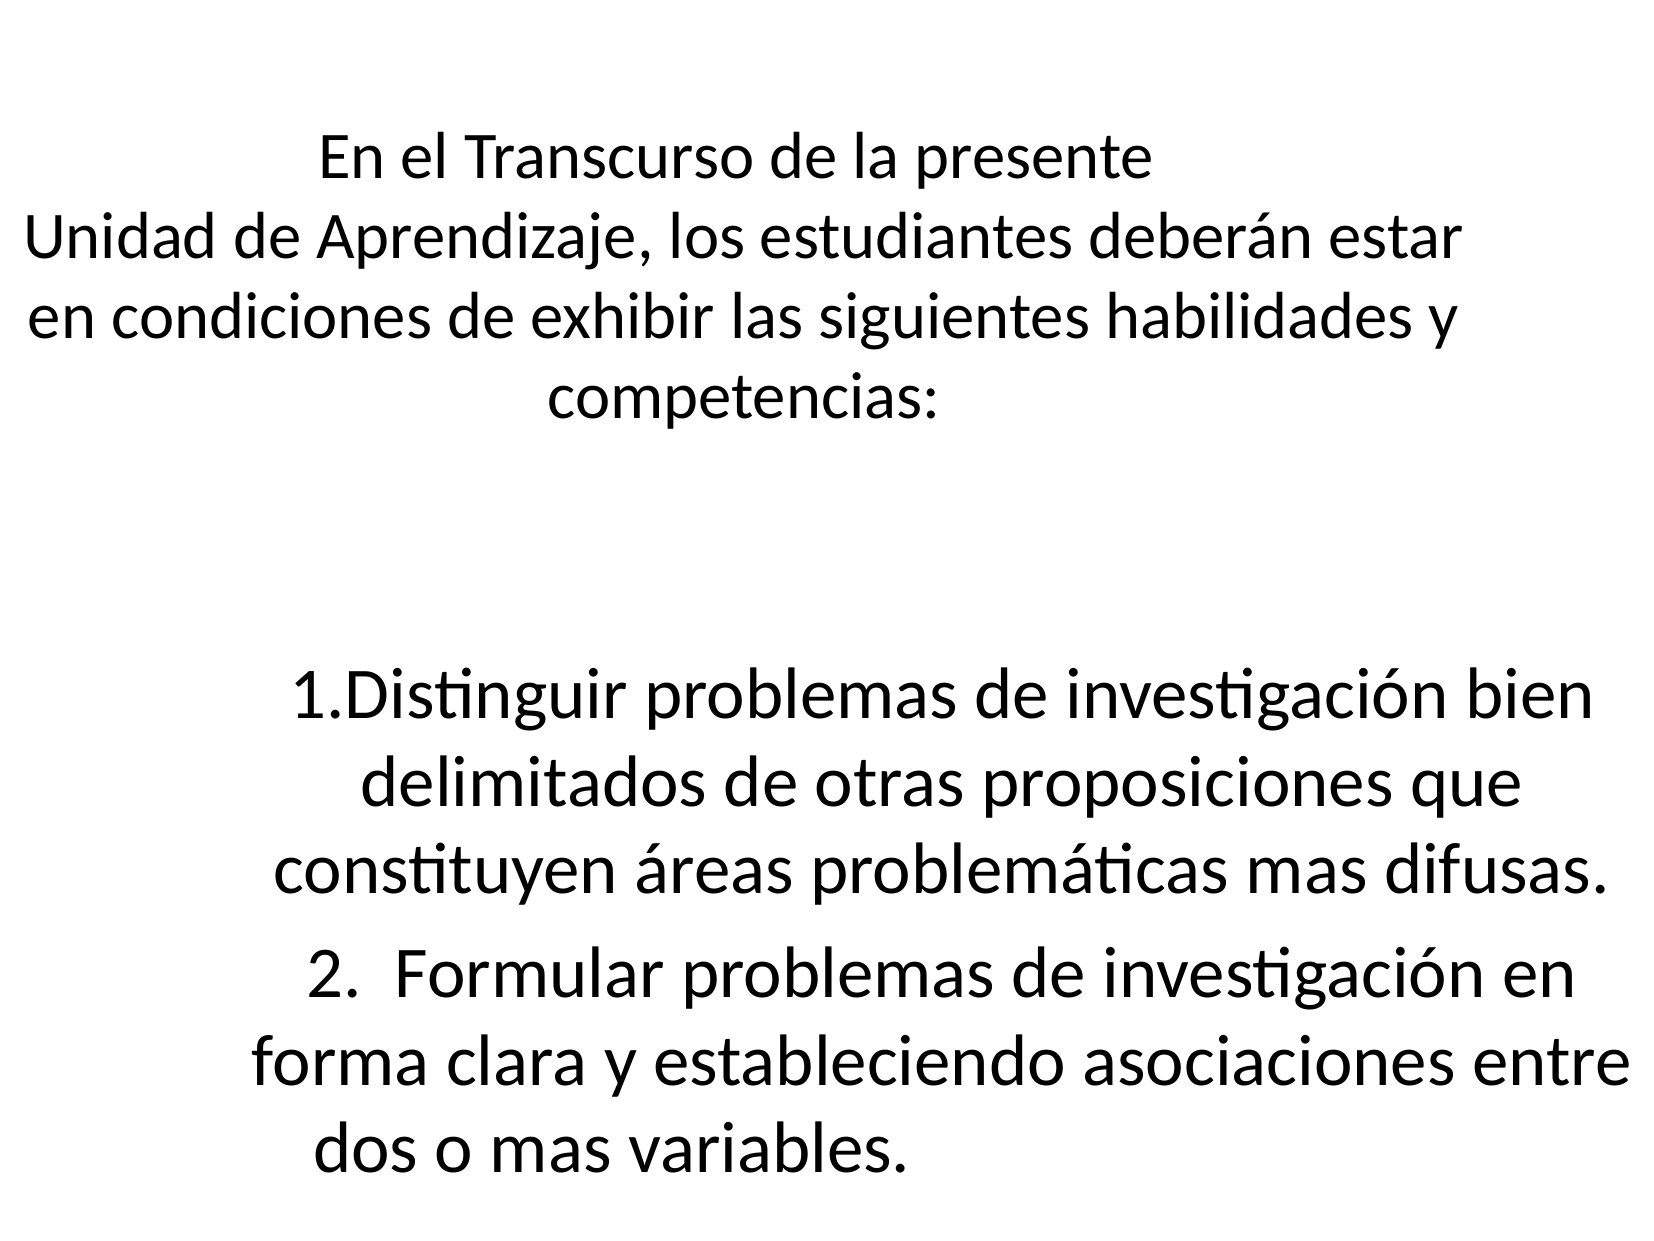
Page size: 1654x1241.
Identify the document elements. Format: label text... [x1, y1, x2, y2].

title En el Transcurso de la presente Unidad de Aprendizaje, los estudiantes deberán estar en condiciones de exhibir las siguientes habilidades y competencias: [0, 0, 1489, 454]
subtitle 1.Distinguir problemas de investigación bien delimitados de otras proposiciones que constituyen áreas problemáticas mas difusas. 2. Formular problemas de investigación en forma clara y estableciendo asociaciones entre dos o mas variables. [230, 80, 1654, 1128]
